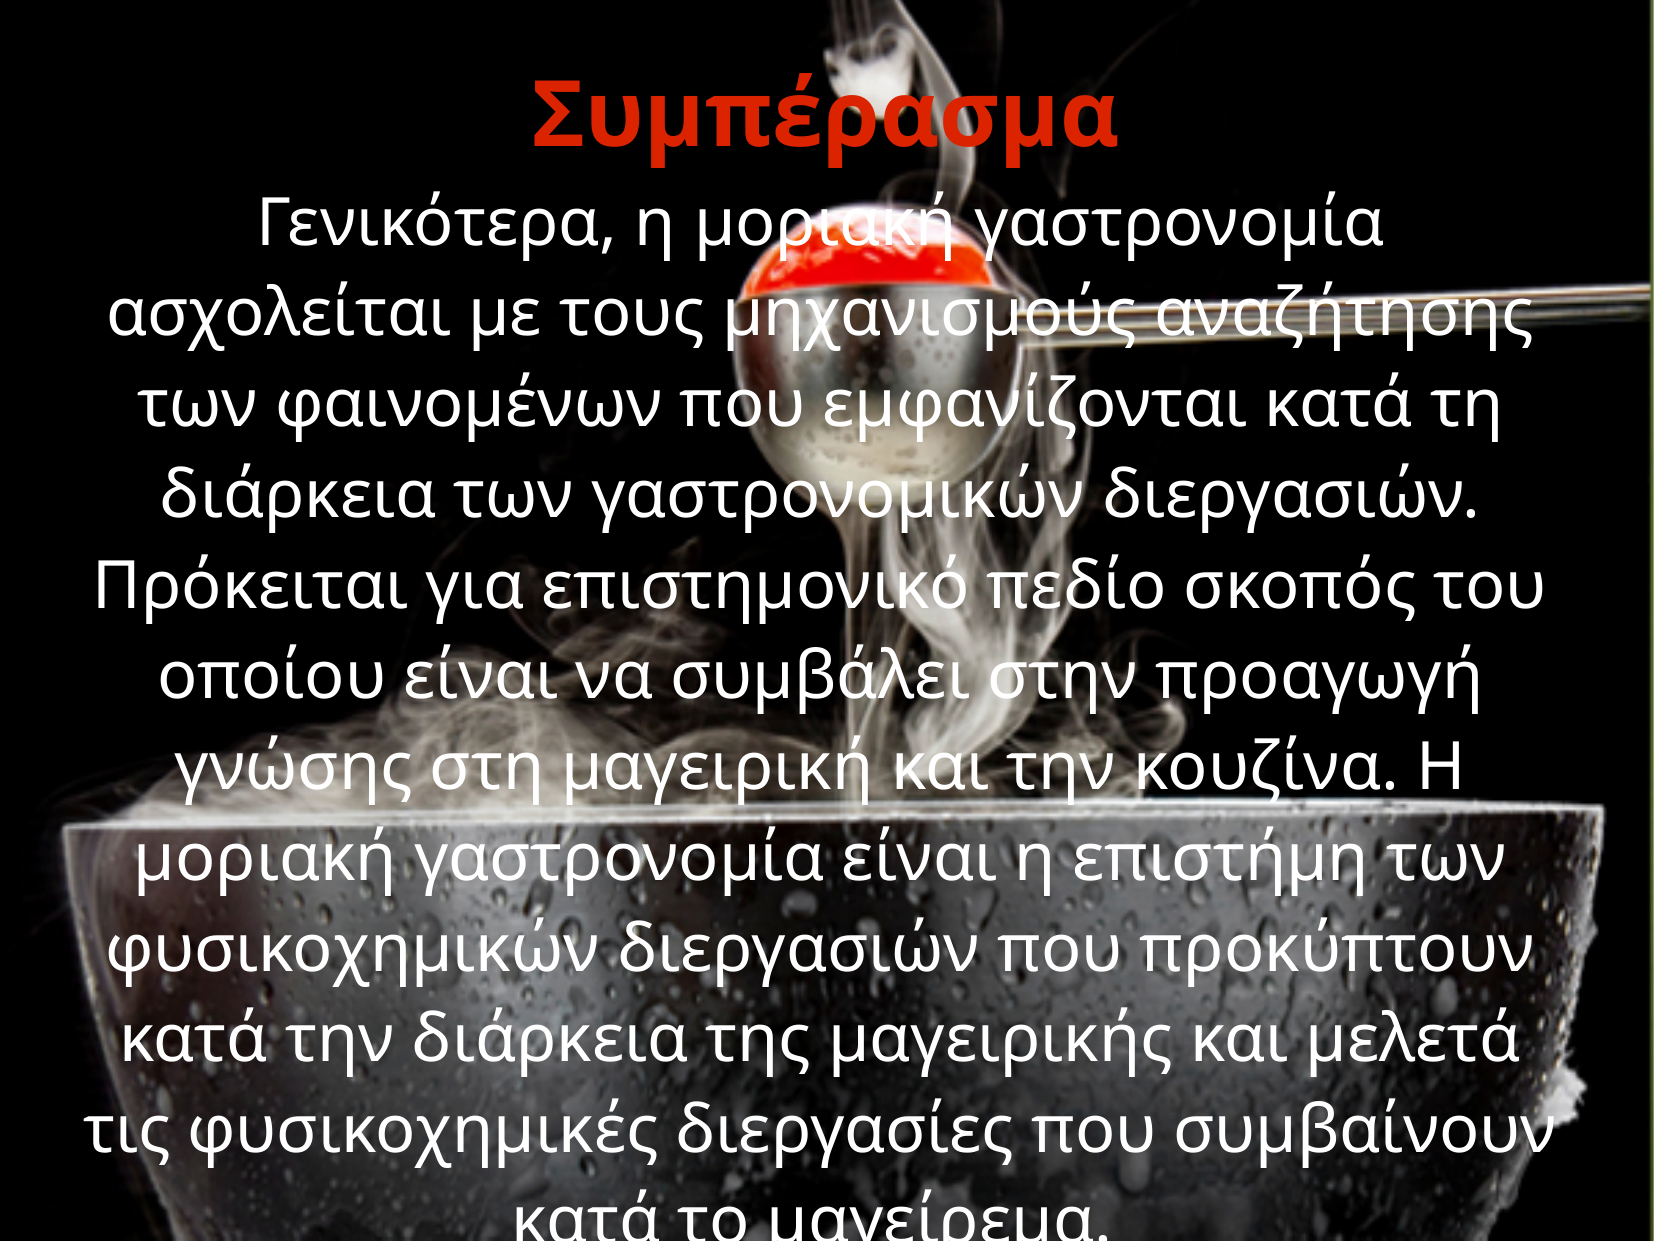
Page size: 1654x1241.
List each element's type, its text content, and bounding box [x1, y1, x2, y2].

picture [1063, 1230, 1082, 1239]
picture [778, 1230, 796, 1239]
picture [537, 1230, 555, 1241]
picture [843, 1230, 863, 1241]
picture [927, 1230, 943, 1241]
picture [739, 1230, 772, 1241]
picture [1047, 1230, 1062, 1241]
picture [949, 1230, 968, 1239]
picture [556, 1230, 575, 1239]
picture [892, 1230, 924, 1241]
picture [523, 1230, 537, 1241]
picture [0, 0, 1654, 1241]
picture [1023, 1230, 1041, 1239]
picture [654, 1230, 690, 1241]
picture [629, 1230, 648, 1239]
picture [603, 1230, 628, 1241]
subtitle Γενικότερα, η μοριακή γαστρονομία ασχολείται με τους μηχανισμούς αναζήτησης των φαινομένων που εμφανίζονται κατά τη διάρκεια των γαστρονομικών διεργασιών. Πρόκειται για επιστημονικό πεδίο σκοπός του οποίου είναι να συμβάλει στην προαγωγή γνώσης στη μαγειρική και την κουζίνα. Η μοριακή γαστρονομία είναι η επιστήμη των φυσικοχημικών διεργασιών που προκύπτουν κατά την διάρκεια της μαγειρικής και μελετά τις φυσικοχημικές διεργασίες που συμβαίνουν κατά το μαγείρεμα. [76, 206, 1565, 1230]
picture [818, 1230, 837, 1239]
title Συμπέρασμα [81, 15, 1570, 206]
picture [581, 1230, 600, 1241]
picture [693, 1230, 719, 1241]
picture [802, 1230, 817, 1241]
picture [719, 1230, 739, 1239]
picture [871, 1230, 889, 1241]
picture [969, 1230, 985, 1241]
picture [988, 1230, 1017, 1241]
